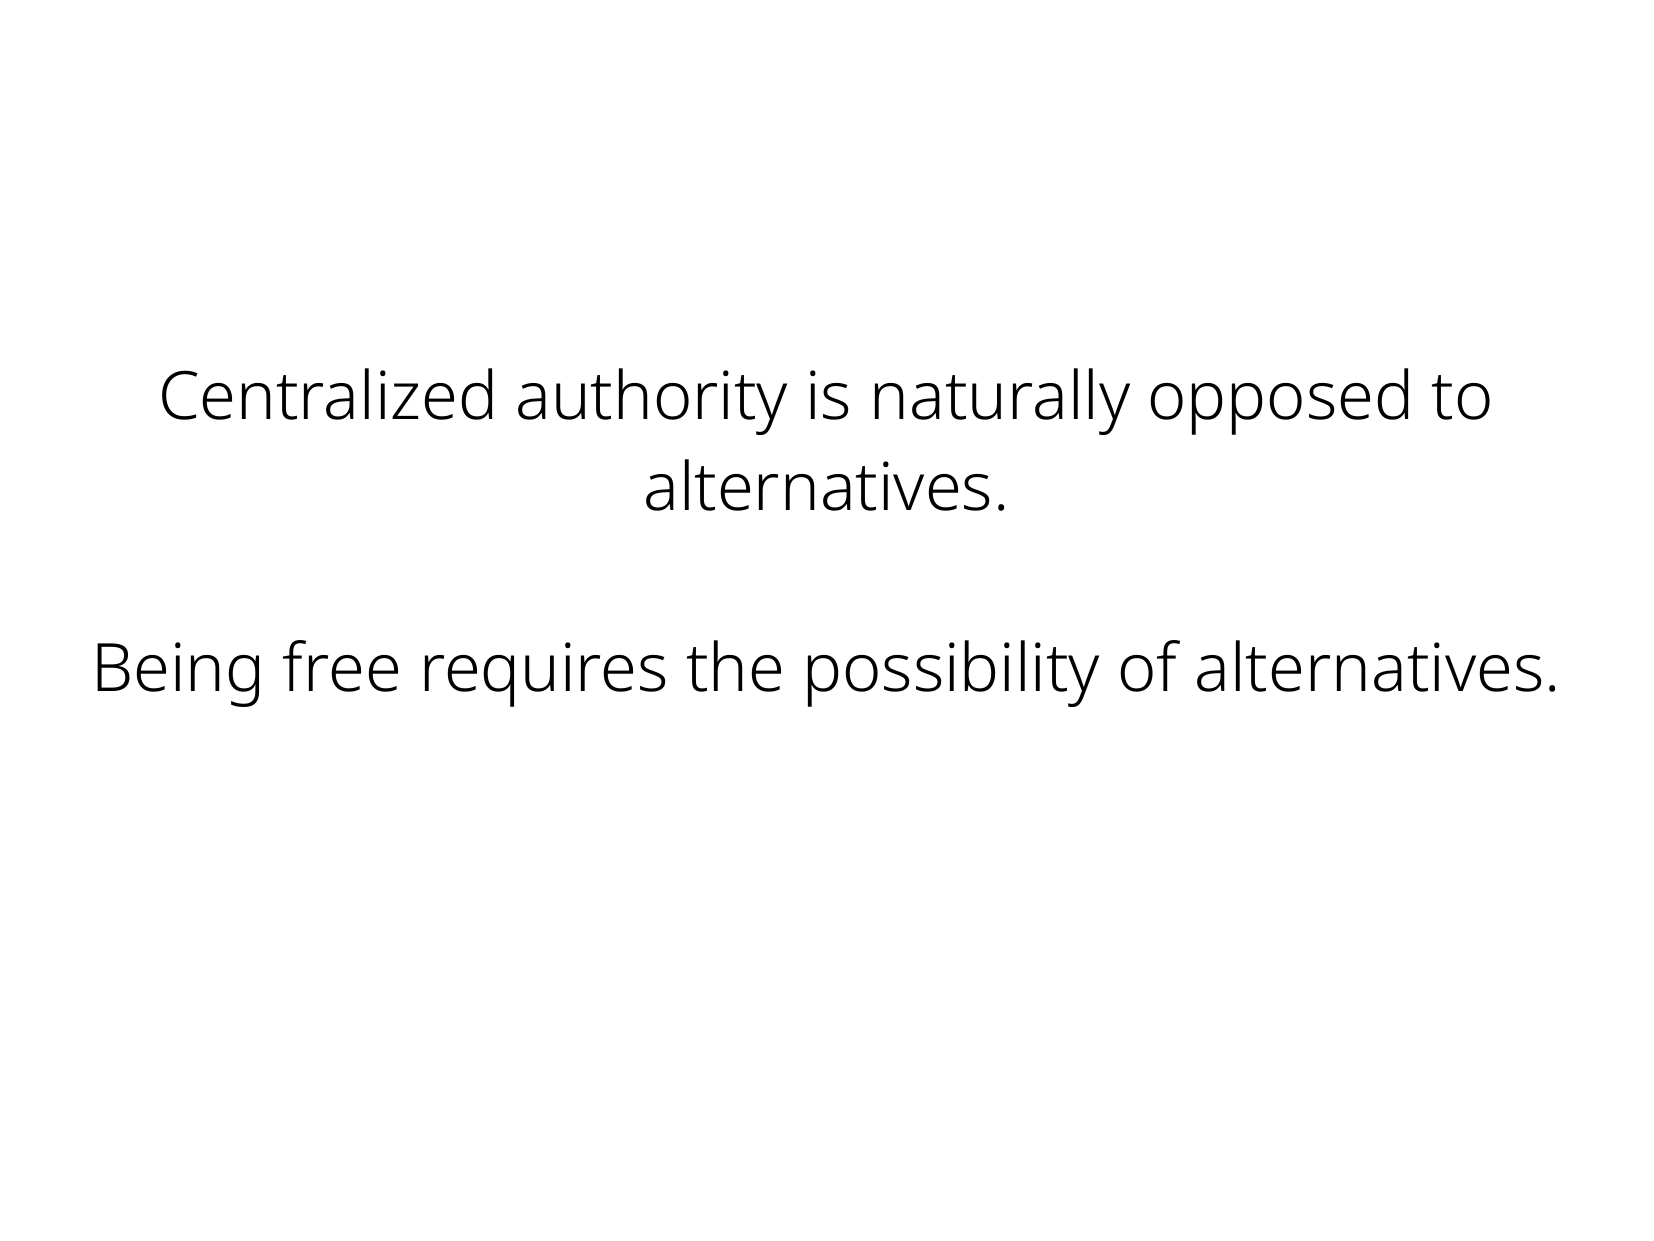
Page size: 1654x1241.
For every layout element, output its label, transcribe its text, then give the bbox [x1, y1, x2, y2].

subtitle Centralized authority is naturally opposed to alternatives. Being free requires the possibility of alternatives. [82, 49, 1571, 1010]
